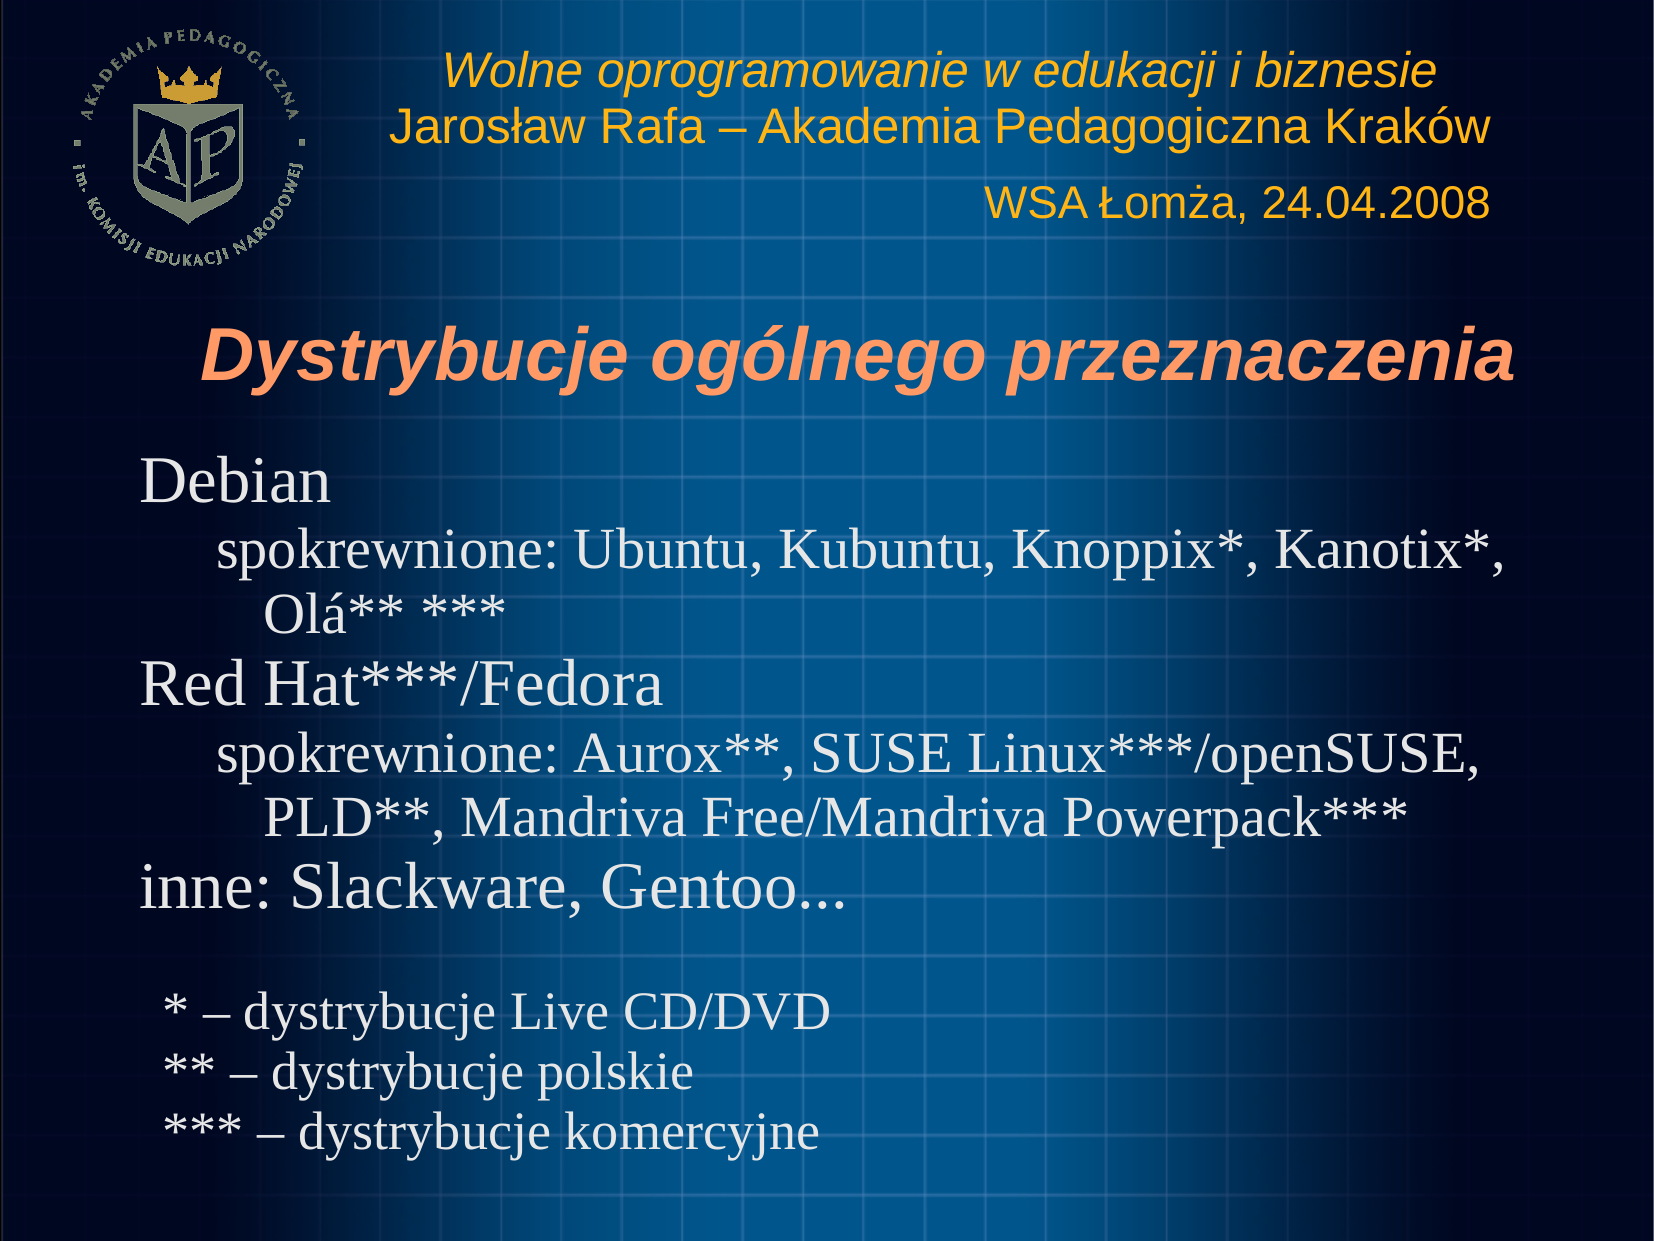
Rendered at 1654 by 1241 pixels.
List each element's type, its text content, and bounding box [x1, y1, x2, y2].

text_box * – dystrybucje Live CD/DVD ** – dystrybucje polskie *** – dystrybucje komercyjne [147, 974, 847, 1182]
picture [0, 0, 1654, 1241]
title Dystrybucje ogólnego przeznaczenia [123, 295, 1595, 414]
list Debian spokrewnione: Ubuntu, Kubuntu, Knoppix*, Kanotix*, Olá** *** Red Hat***/Fedora spokrewnione: Aurox**, SUSE Linux***/openSUSE, PLD**, Mandriva Free/Mandriva Powerpack*** inne: Slackware, Gentoo... [121, 442, 1561, 1133]
